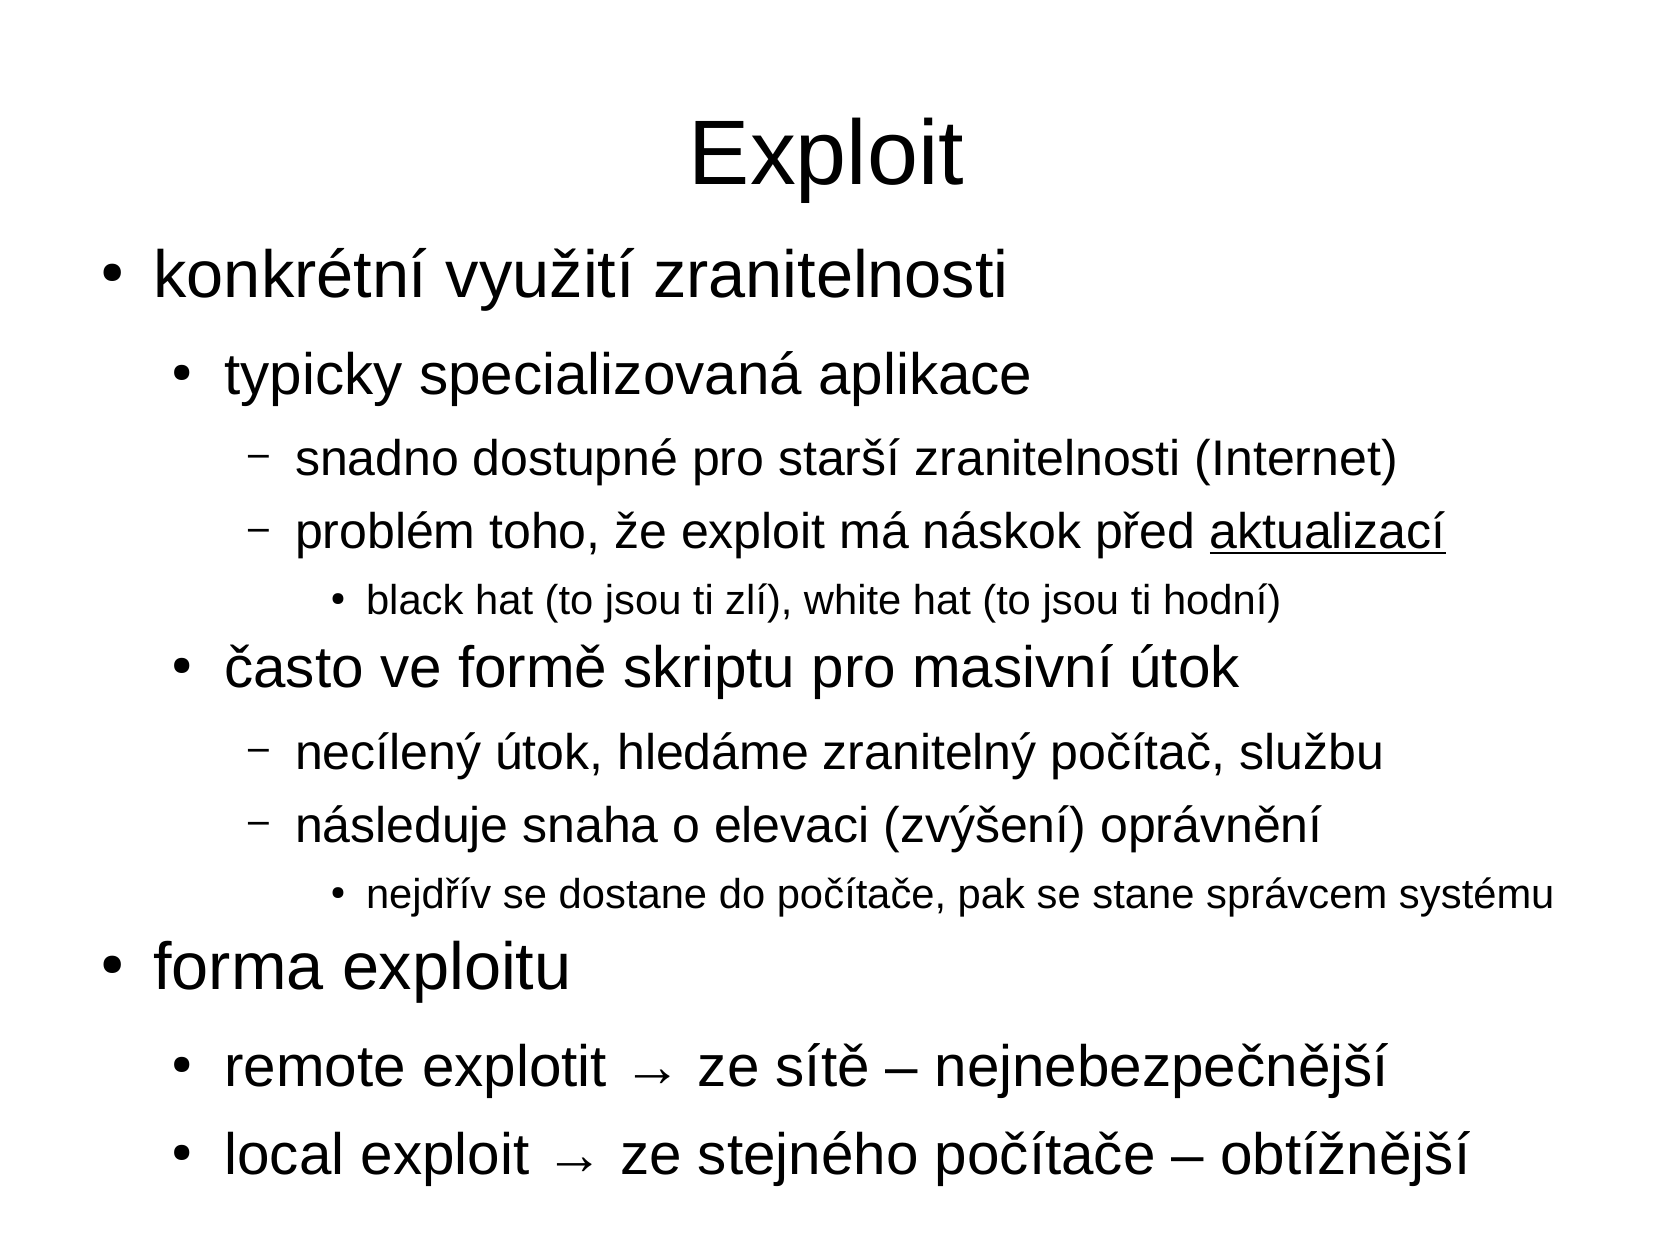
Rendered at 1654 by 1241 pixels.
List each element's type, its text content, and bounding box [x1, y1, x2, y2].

title Exploit [82, 56, 1571, 237]
list konkrétní využití zranitelnosti typicky specializovaná aplikace snadno dostupné pro starší zranitelnosti (Internet) problém toho, že exploit má náskok před aktualizací black hat (to jsou ti zlí), white hat (to jsou ti hodní) často ve formě skriptu pro masivní útok necílený útok, hledáme zranitelný počítač, službu následuje snaha o elevaci (zvýšení) oprávnění nejdřív se dostane do počítače, pak se stane správcem systému forma exploitu remote explotit → ze sítě – nejnebezpečnější local exploit → ze stejného počítače – obtížnější [82, 237, 1571, 1187]
